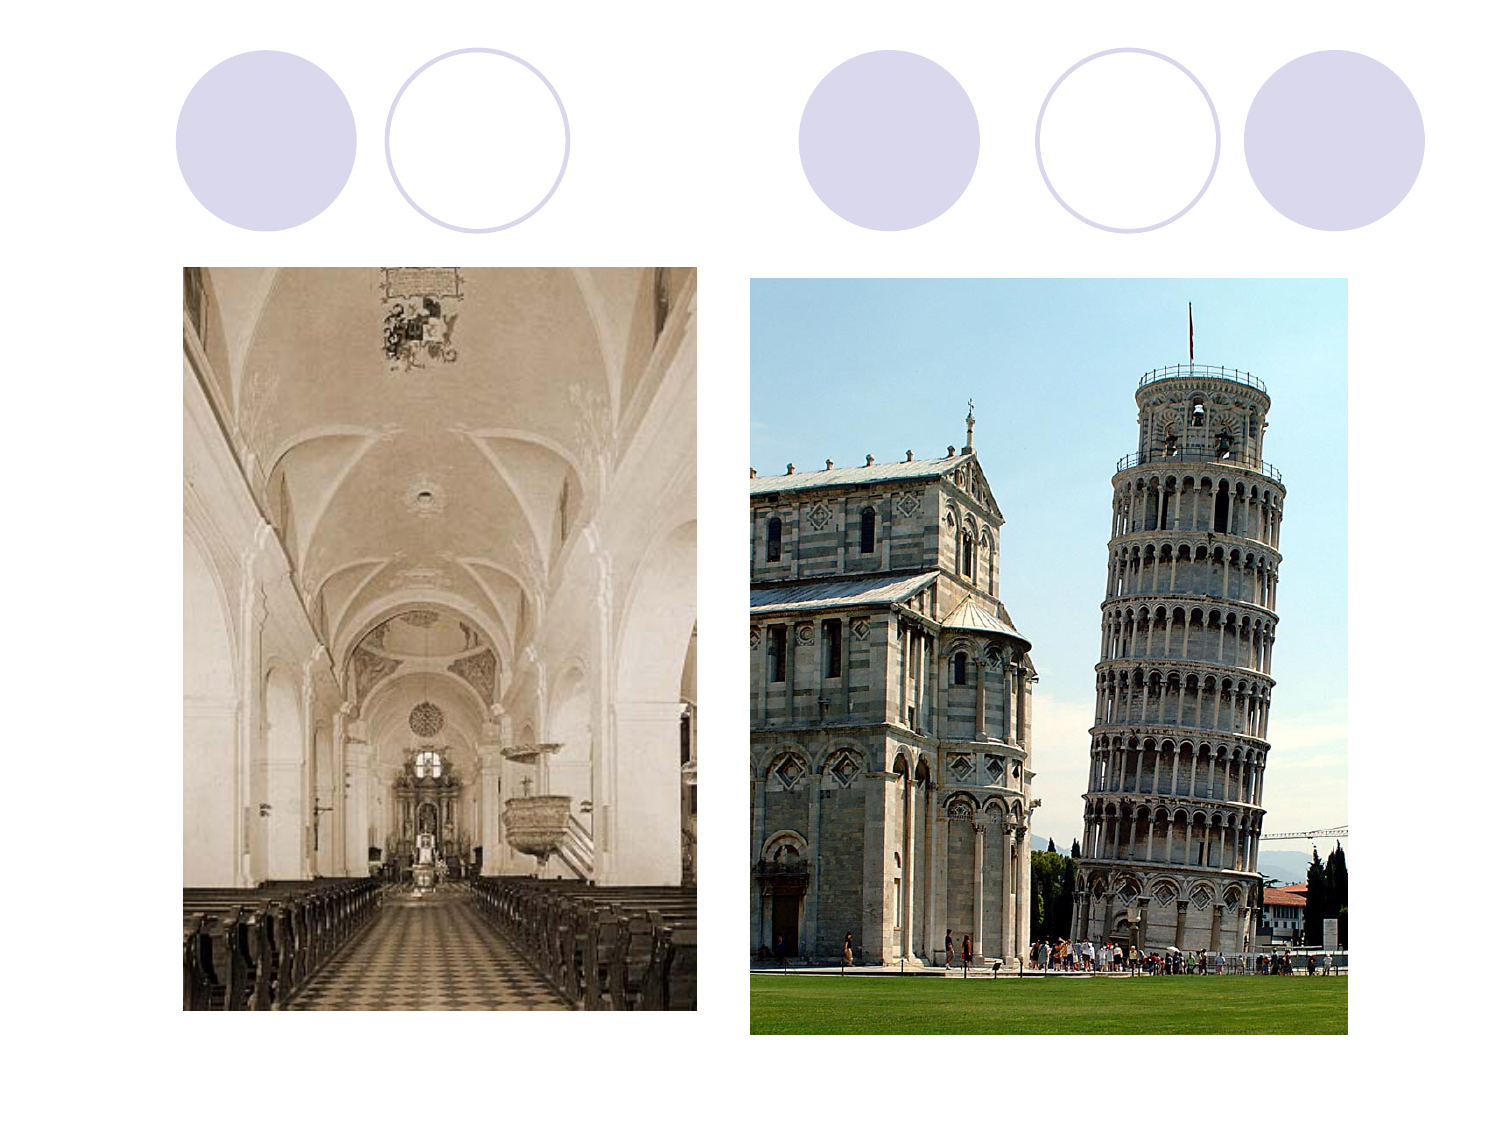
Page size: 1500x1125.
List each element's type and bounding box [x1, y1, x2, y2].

picture [750, 278, 1348, 1035]
picture [183, 267, 697, 1011]
